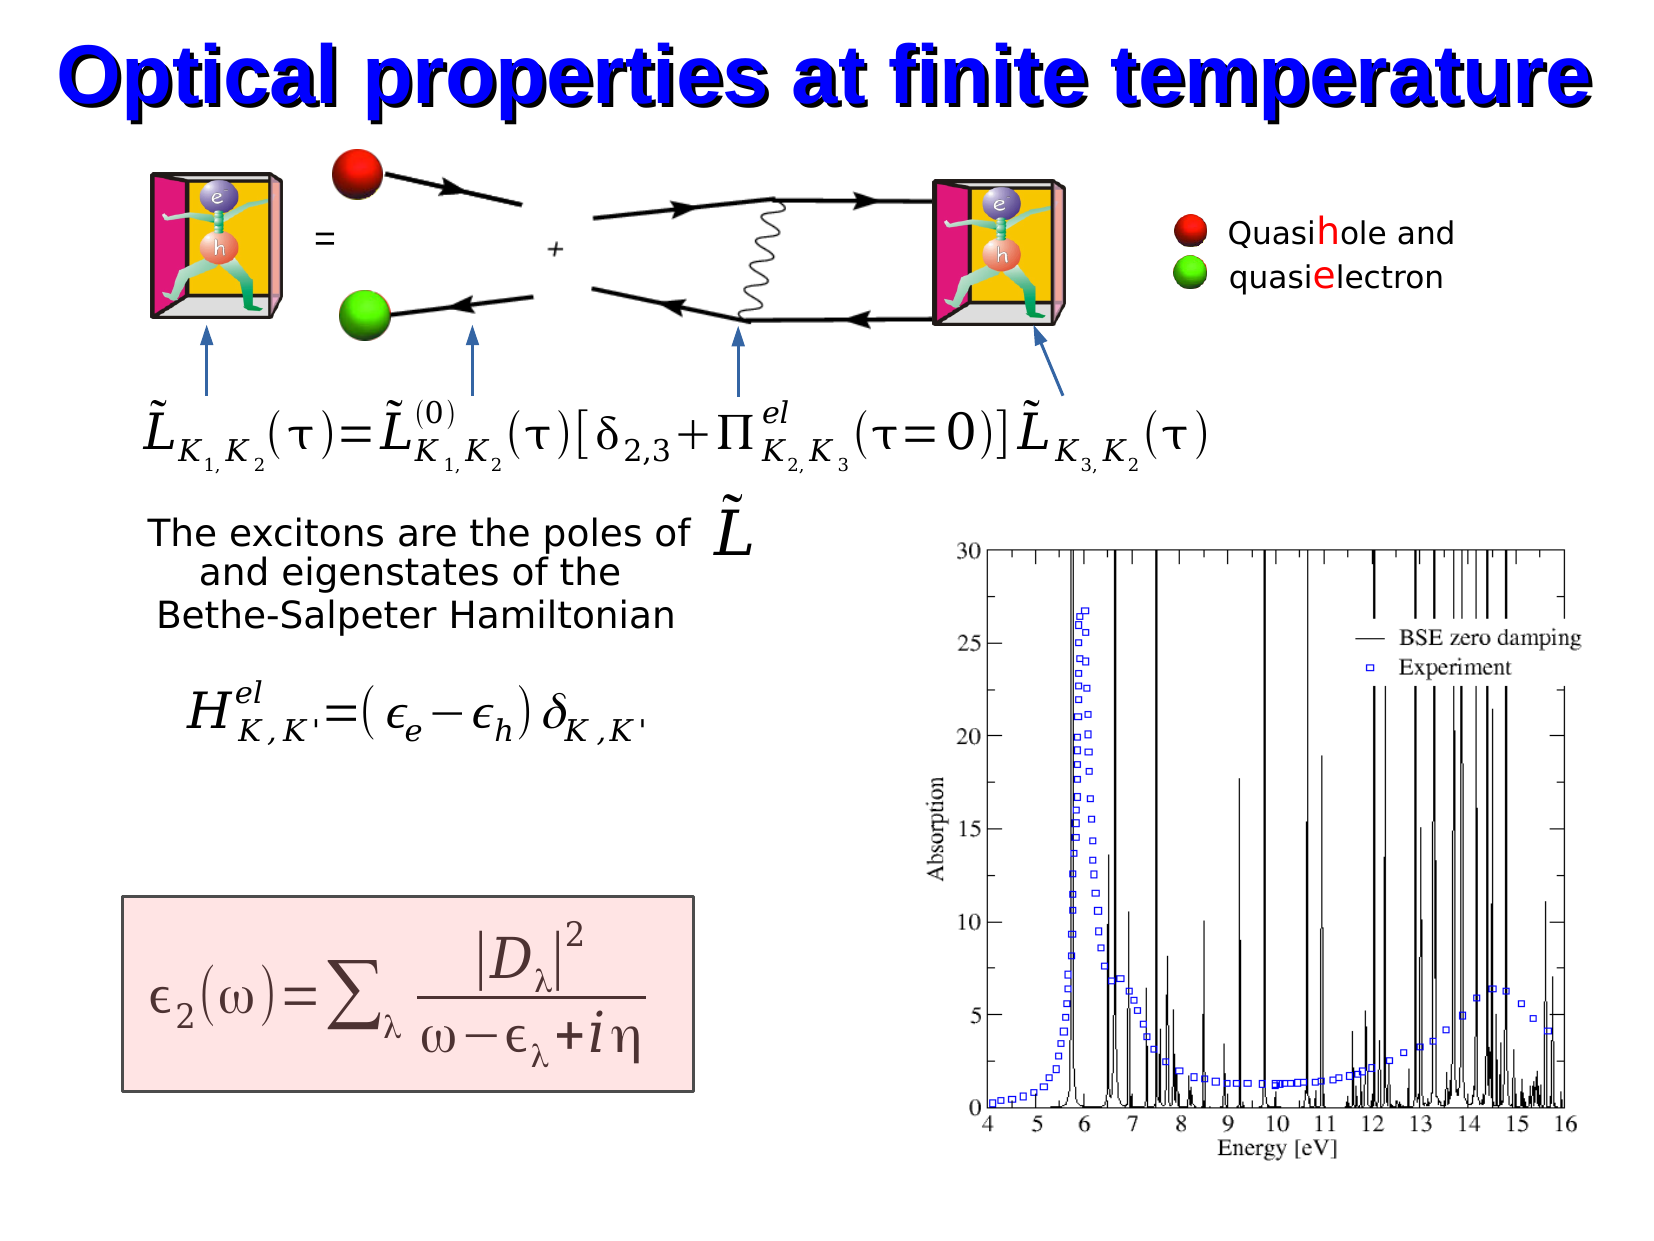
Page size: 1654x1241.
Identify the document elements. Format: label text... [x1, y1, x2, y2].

chart [695, 492, 771, 571]
picture [1174, 214, 1202, 247]
picture [1173, 255, 1202, 289]
text_box and eigenstates of the Bethe-Salpeter Hamiltonian [135, 543, 697, 646]
text_box = [299, 210, 365, 279]
chart [171, 675, 661, 749]
text_box Optical properties at finite temperature [15, 21, 1636, 127]
picture [150, 172, 283, 319]
text_box Quasihole and quasielectron [1202, 202, 1481, 305]
text_box [122, 896, 694, 1092]
chart [127, 395, 1223, 474]
picture [915, 538, 1591, 1171]
picture [332, 149, 1066, 341]
text_box The excitons are the poles of [124, 504, 695, 563]
